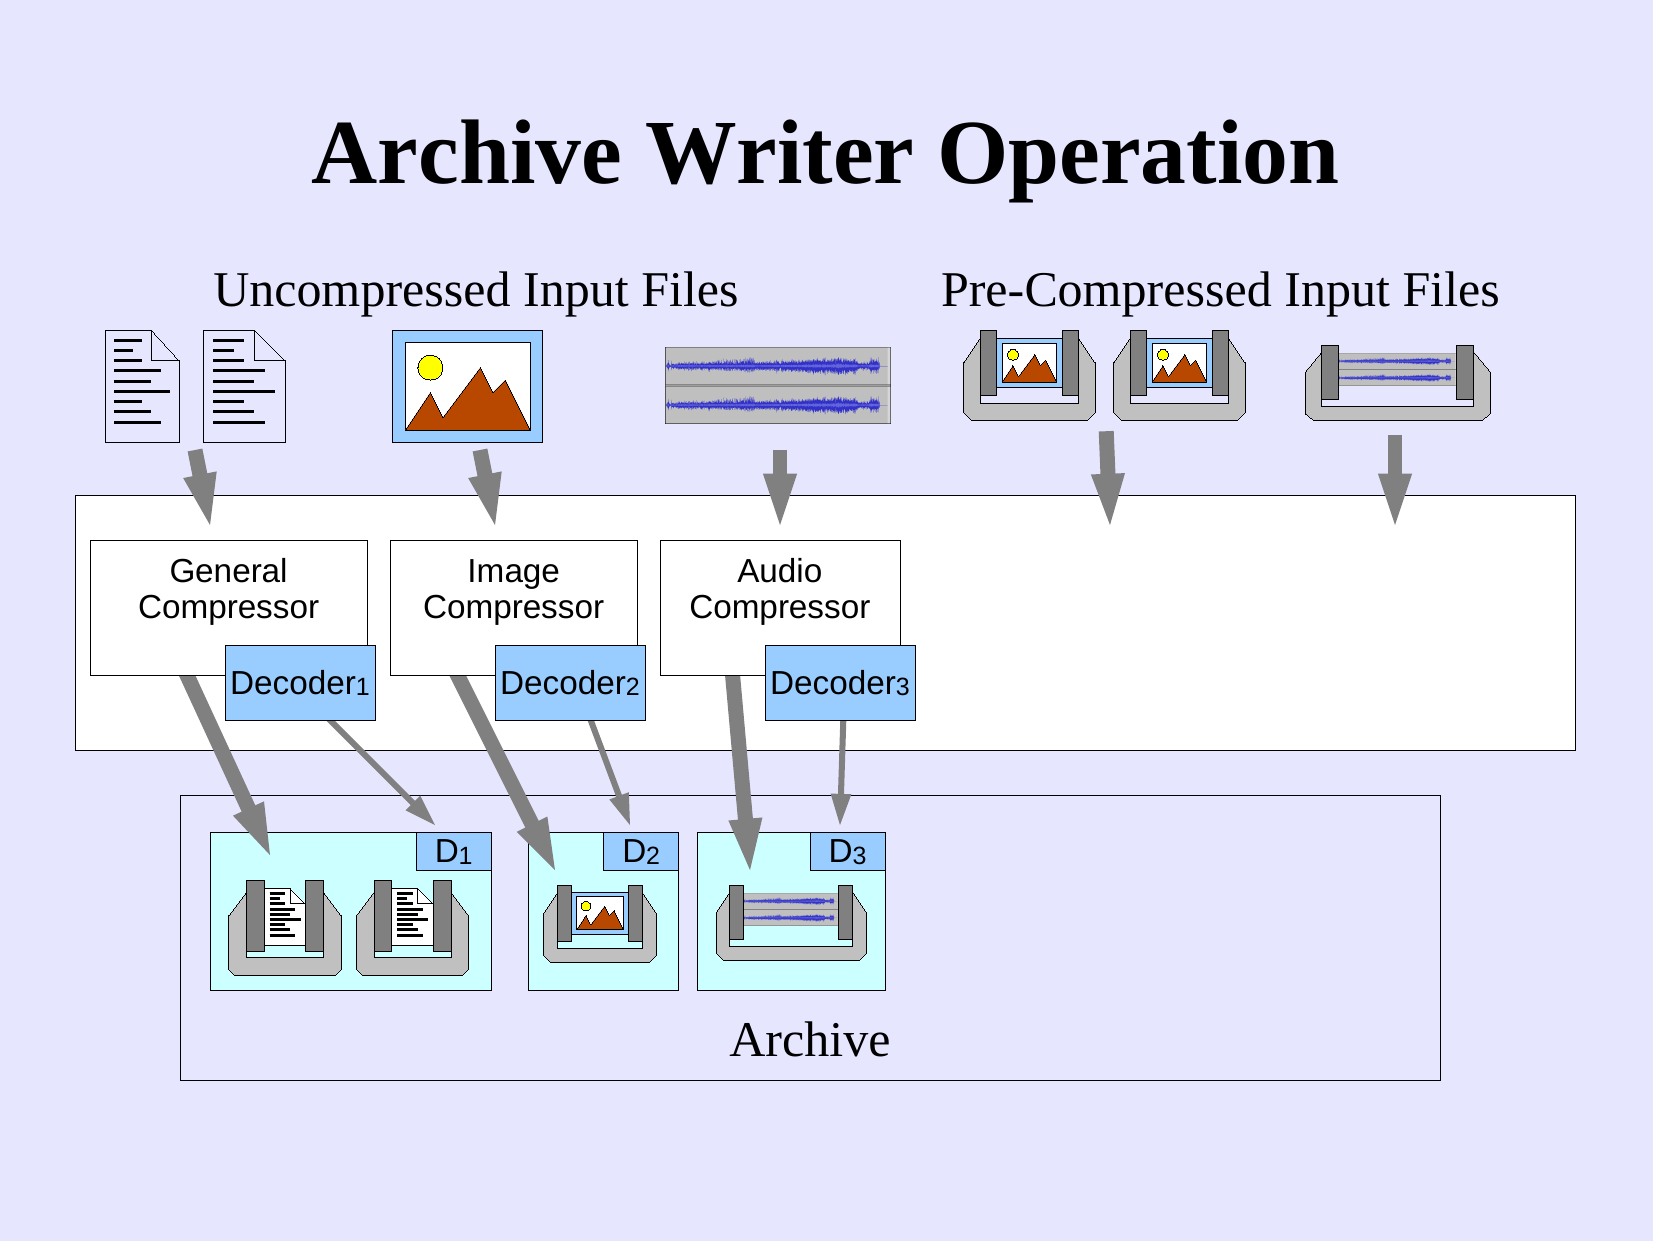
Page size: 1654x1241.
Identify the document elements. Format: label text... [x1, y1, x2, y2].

picture [744, 893, 838, 926]
text_box D1 [416, 832, 492, 871]
text_box Decoder2 [495, 645, 646, 721]
text_box [697, 832, 886, 991]
text_box Uncompressed Input Files [120, 255, 833, 331]
text_box [75, 495, 1576, 751]
picture [665, 347, 891, 424]
text_box Audio Compressor [660, 540, 901, 676]
text_box D3 [810, 832, 886, 871]
text_box [528, 832, 679, 991]
text_box [963, 331, 1096, 421]
text_box D2 [603, 832, 679, 871]
text_box [1305, 345, 1491, 421]
text_box Pre-Compressed Input Files [870, 255, 1572, 331]
text_box Image Compressor [390, 540, 638, 676]
picture [1339, 353, 1456, 386]
text_box [467, 676, 598, 751]
text_box [392, 331, 543, 443]
text_box [210, 832, 492, 991]
text_box Decoder3 [765, 645, 916, 721]
text_box General Compressor [90, 540, 368, 676]
text_box [1113, 330, 1246, 421]
title Archive Writer Operation [82, 49, 1571, 257]
text_box Decoder1 [225, 645, 376, 721]
text_box [197, 676, 355, 751]
text_box Archive [180, 1005, 1441, 1081]
text_box [741, 676, 840, 751]
